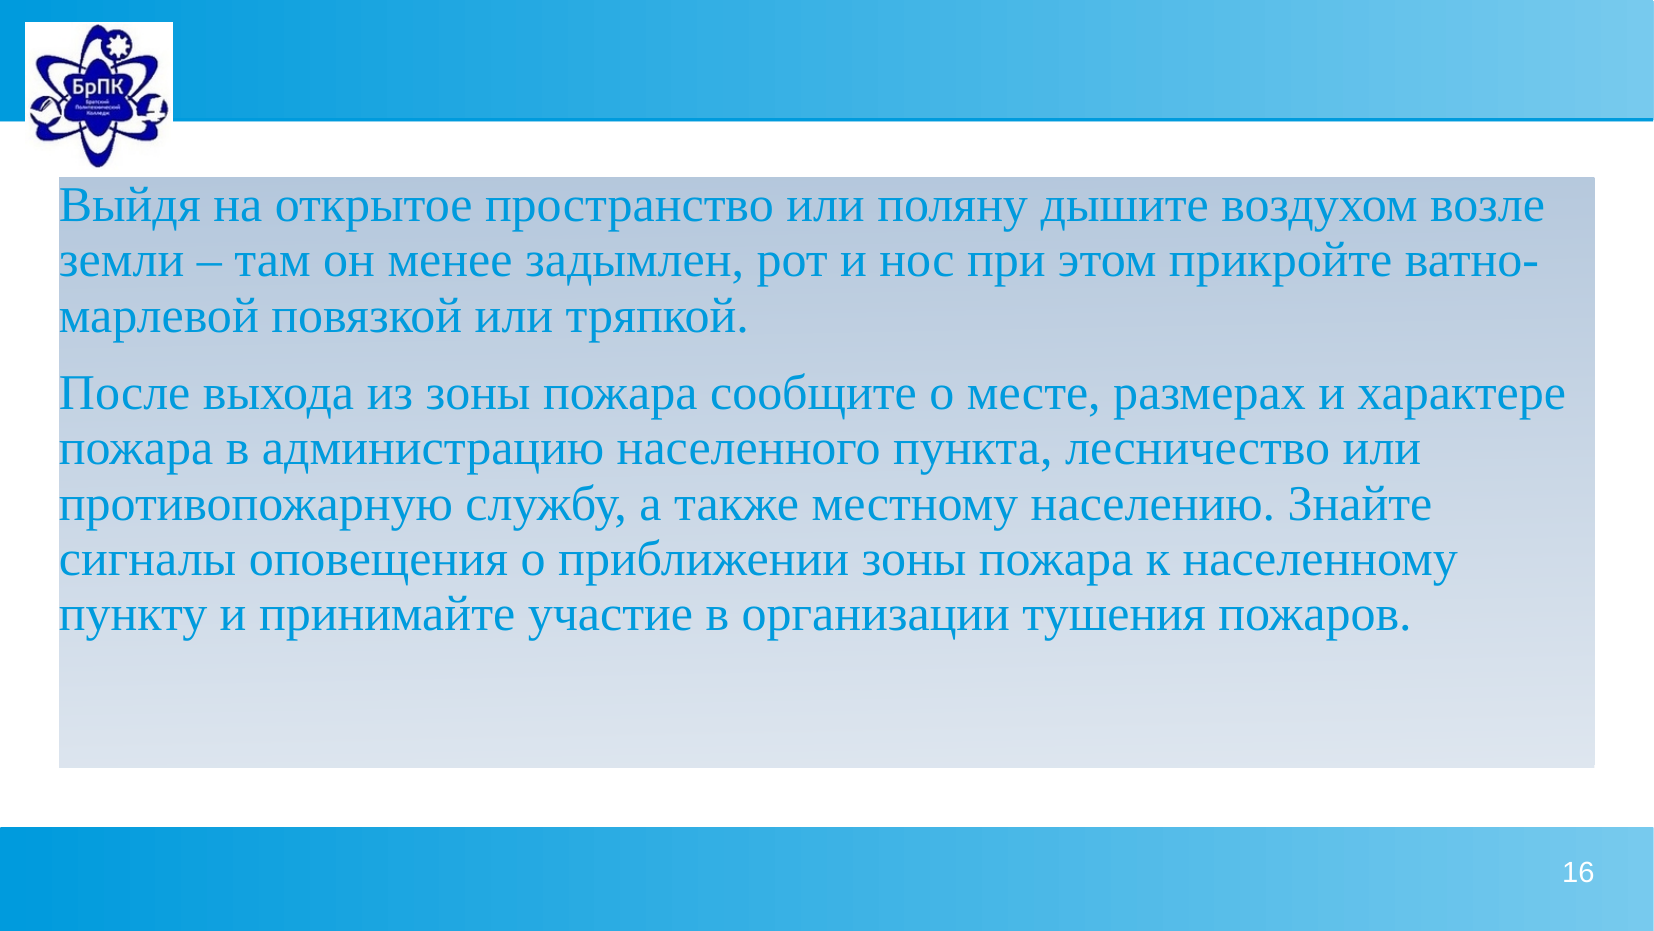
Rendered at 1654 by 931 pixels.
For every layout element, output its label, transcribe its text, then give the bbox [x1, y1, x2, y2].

picture [25, 23, 173, 170]
list Выйдя на открытое пространство или поляну дышите воздухом возле земли – там он менее задымлен, рот и нос при этом прикройте ватно-марлевой повязкой или тряпкой. После выхода из зоны пожара сообщите о месте, размерах и характере пожара в администрацию населенного пункта, лесничество или противопожарную службу, а также местному населению. Знайте сигналы оповещения о приближении зоны пожара к населенному пункту и принимайте участие в организации тушения пожаров. [59, 177, 1595, 768]
